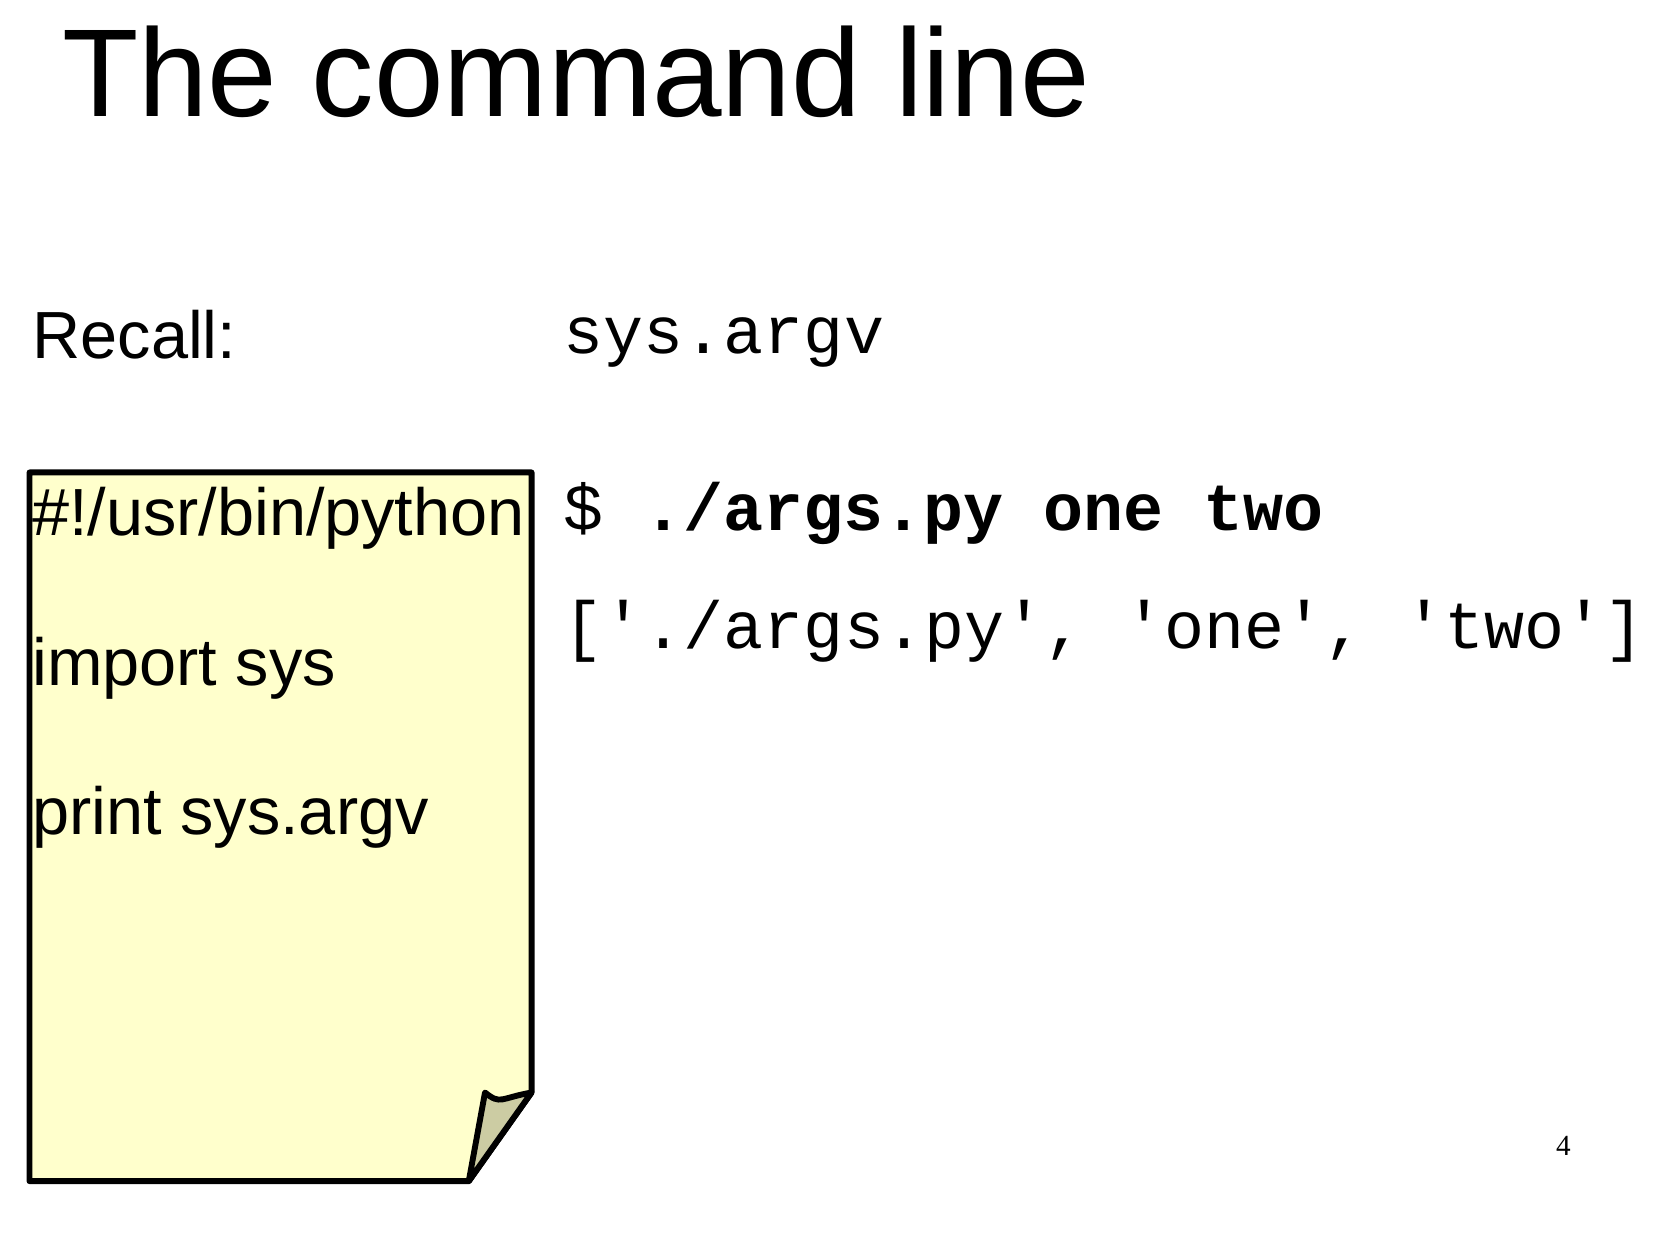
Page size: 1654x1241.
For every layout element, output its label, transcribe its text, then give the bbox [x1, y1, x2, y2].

text_box The command line [59, 0, 1094, 146]
text_box ['./args.py', 'one', 'two'] [561, 590, 1648, 673]
text_box sys.argv [561, 295, 888, 377]
text_box ./args.py one two [641, 472, 1328, 554]
text_box #!/usr/bin/python import sys print sys.argv [29, 472, 532, 1182]
text_box Recall: [29, 295, 240, 377]
text_box $ [561, 472, 608, 554]
